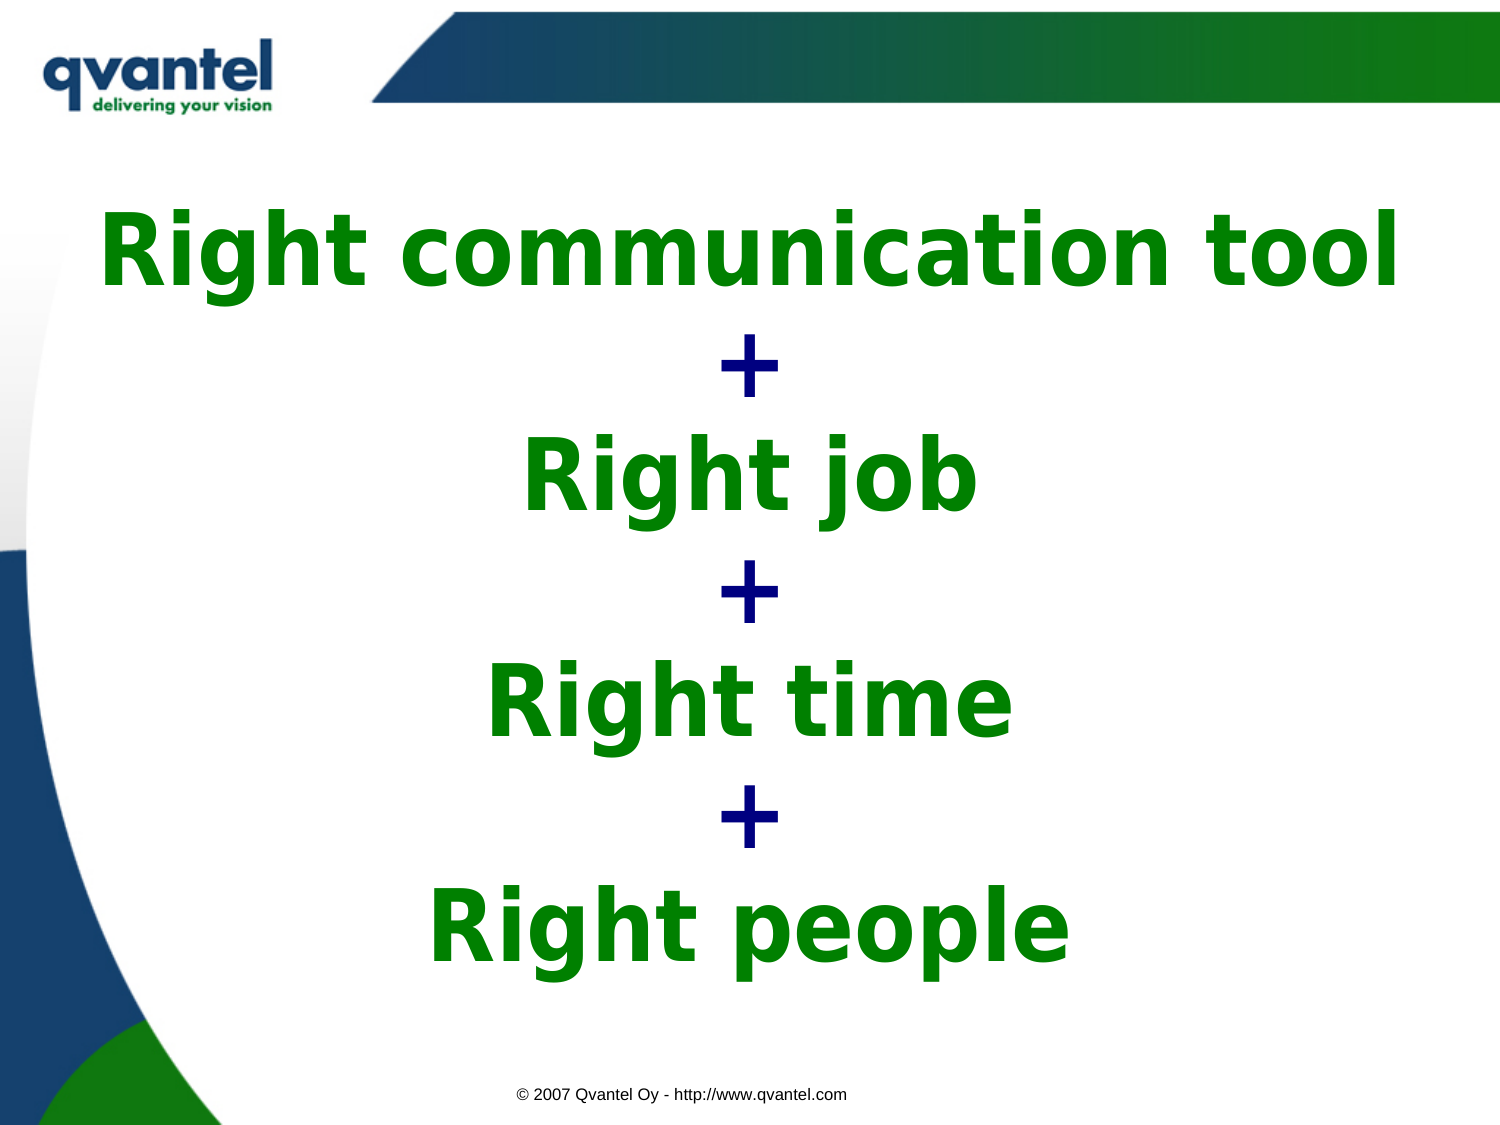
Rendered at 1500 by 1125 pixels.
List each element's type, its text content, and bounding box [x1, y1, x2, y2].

text_box Right communication tool + Right job + Right time + Right people [75, 187, 1426, 996]
picture [0, 0, 1500, 1125]
